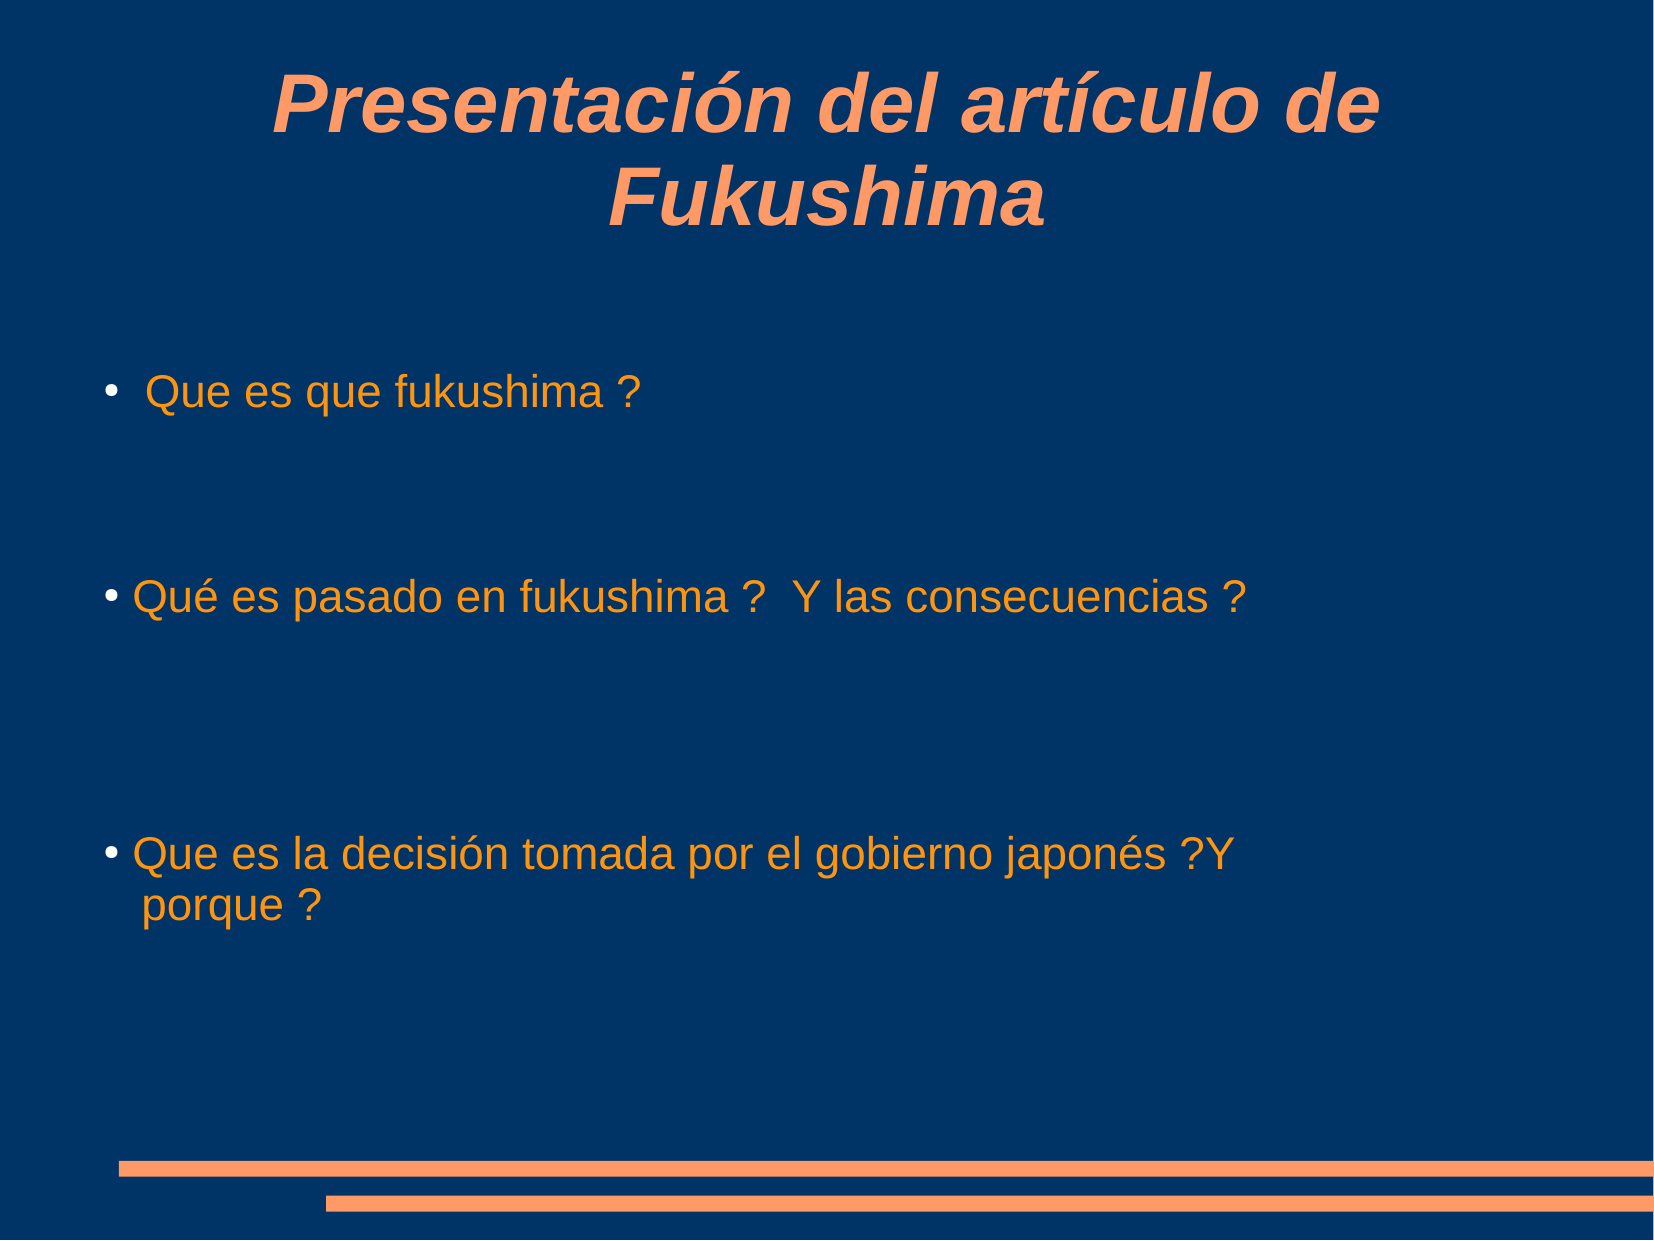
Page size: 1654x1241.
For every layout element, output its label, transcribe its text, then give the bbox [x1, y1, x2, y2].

text_box Que es que fukushima ? Qué es pasado en fukushima ? Y las consecuencias ? Que es la decisión tomada por el gobierno japonés ?Y porque ? [88, 265, 1359, 982]
title Presentación del artículo de Fukushima [121, 46, 1534, 254]
